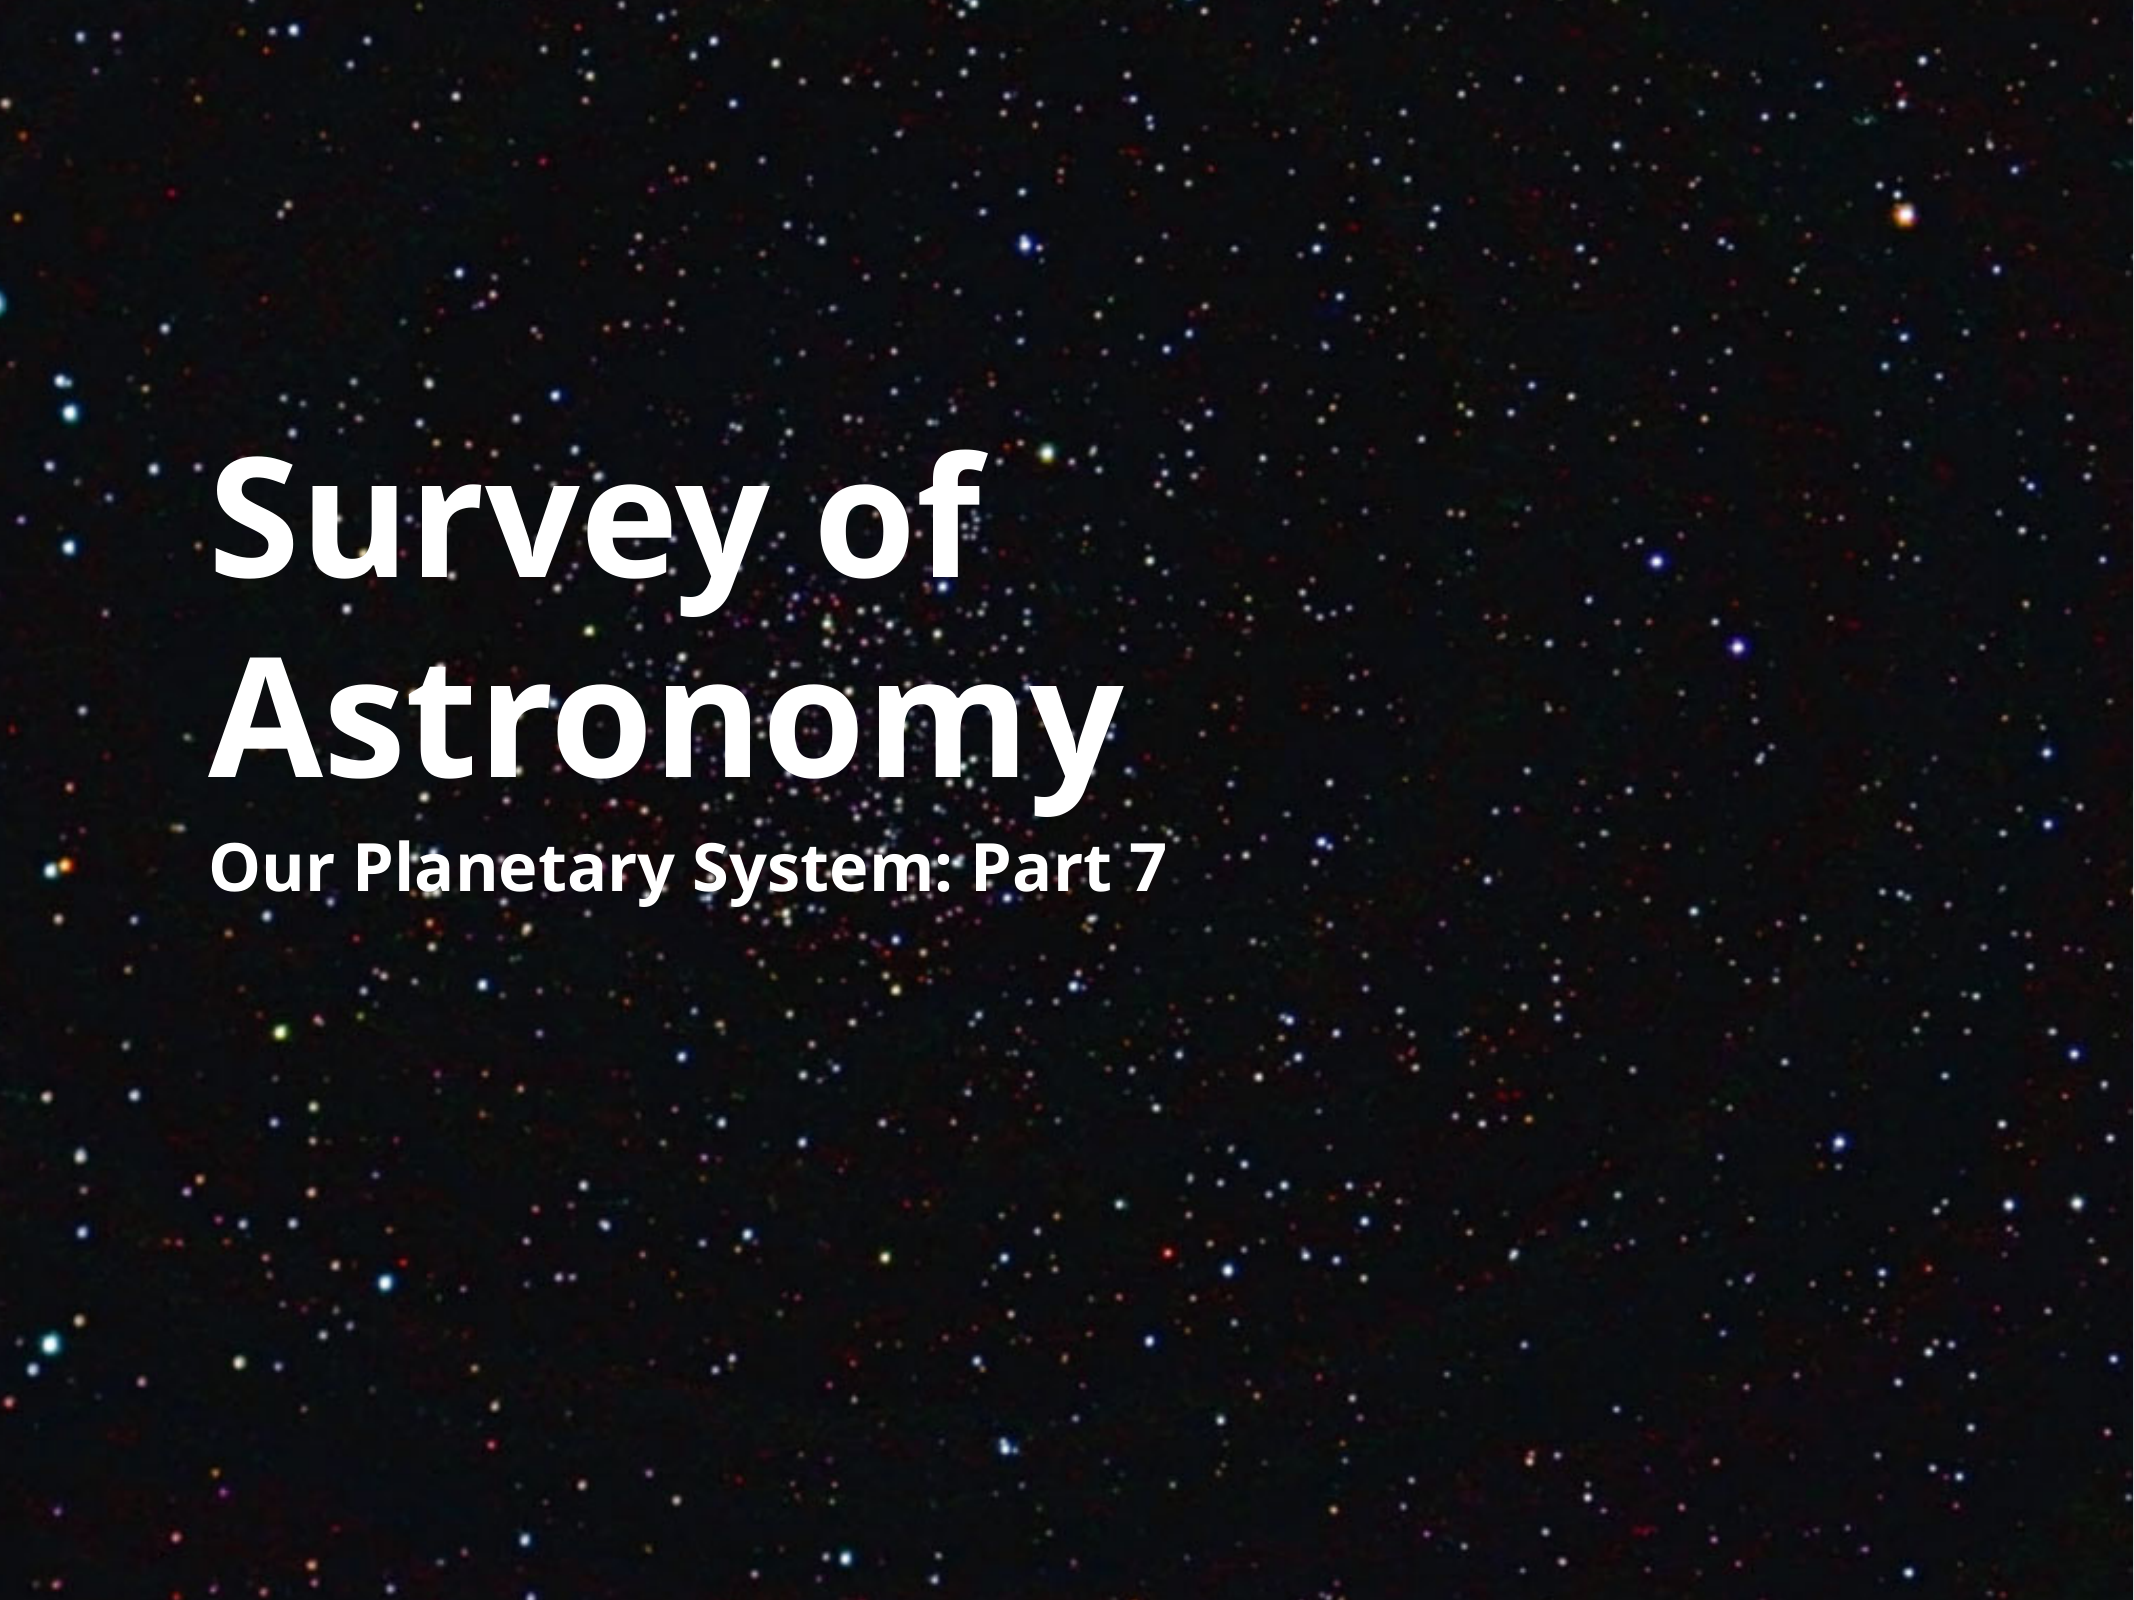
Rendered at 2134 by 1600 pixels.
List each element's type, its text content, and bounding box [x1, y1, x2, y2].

list Our Planetary System: Part 7 [208, 825, 1925, 1011]
title Survey of Astronomy [208, 268, 1925, 811]
picture [0, 0, 2134, 1600]
